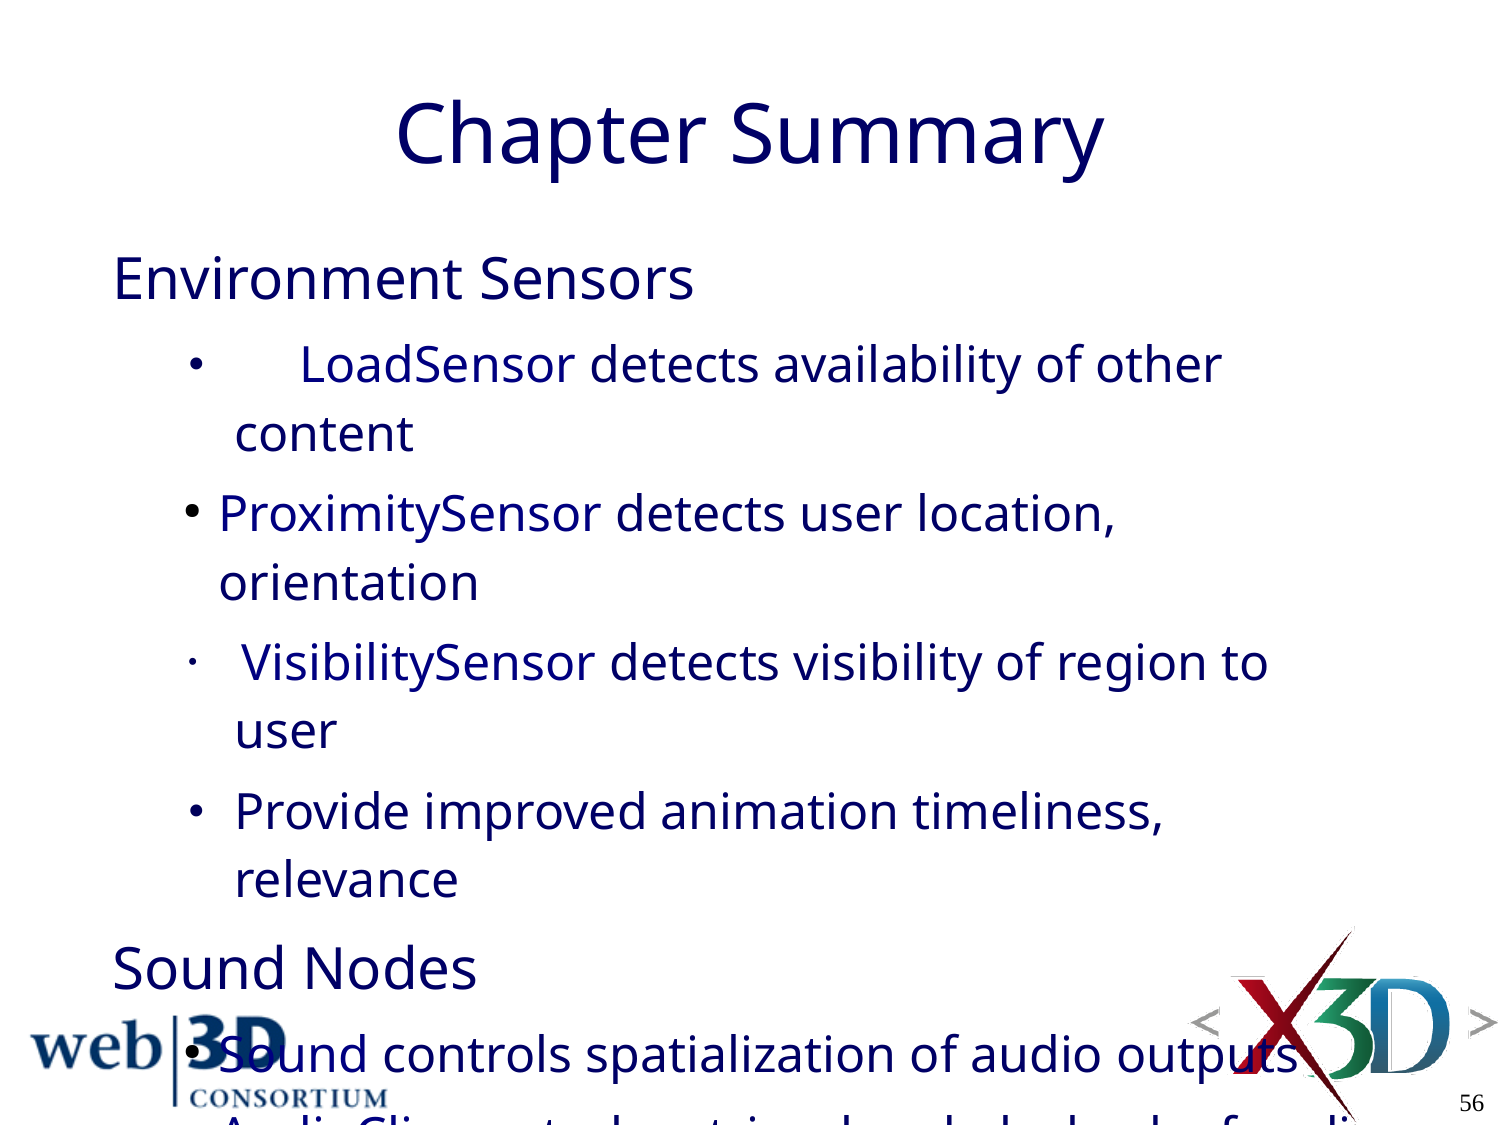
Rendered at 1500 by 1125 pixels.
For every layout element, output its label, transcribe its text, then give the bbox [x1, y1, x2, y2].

picture [1187, 926, 1500, 1125]
title Chapter Summary [112, 37, 1388, 226]
list Environment Sensors LoadSensor detects availability of other content ProximitySensor detects user location, orientation VisibilitySensor detects visibility of region to user Provide improved animation timeliness, relevance Sound Nodes Sound controls spatialization of audio outputs AudioClip controls retrieval and playback of audio files and streams Sound can improve user-perceived realism of scenes and spatial awareness [112, 237, 1388, 1023]
picture [12, 998, 413, 1118]
